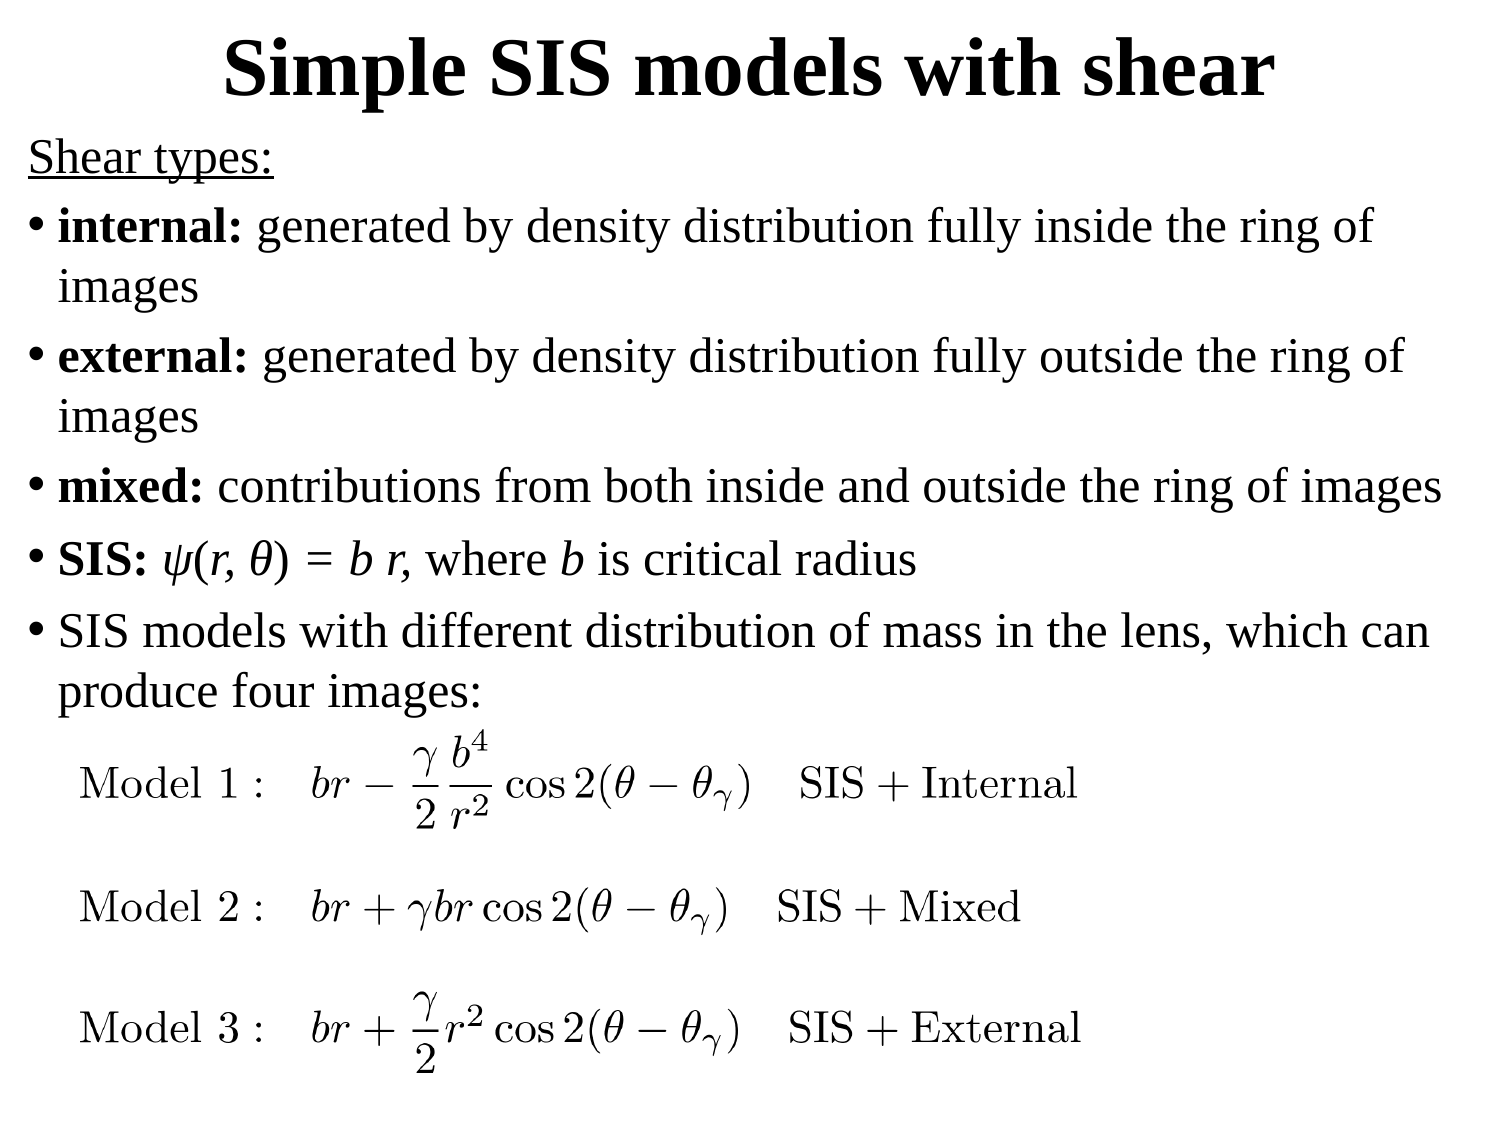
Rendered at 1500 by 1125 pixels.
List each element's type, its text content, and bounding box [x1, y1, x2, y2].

list Shear types: internal: generated by density distribution fully inside the ring of images external: generated by density distribution fully outside the ring of images mixed: contributions from both inside and outside the ring of images SIS: ψ(r, θ) = b r, where b is critical radius SIS models with different distribution of mass in the lens, which can produce four images: [12, 115, 1488, 769]
title Simple SIS models with shear [75, 18, 1425, 106]
picture [80, 729, 1081, 1073]
